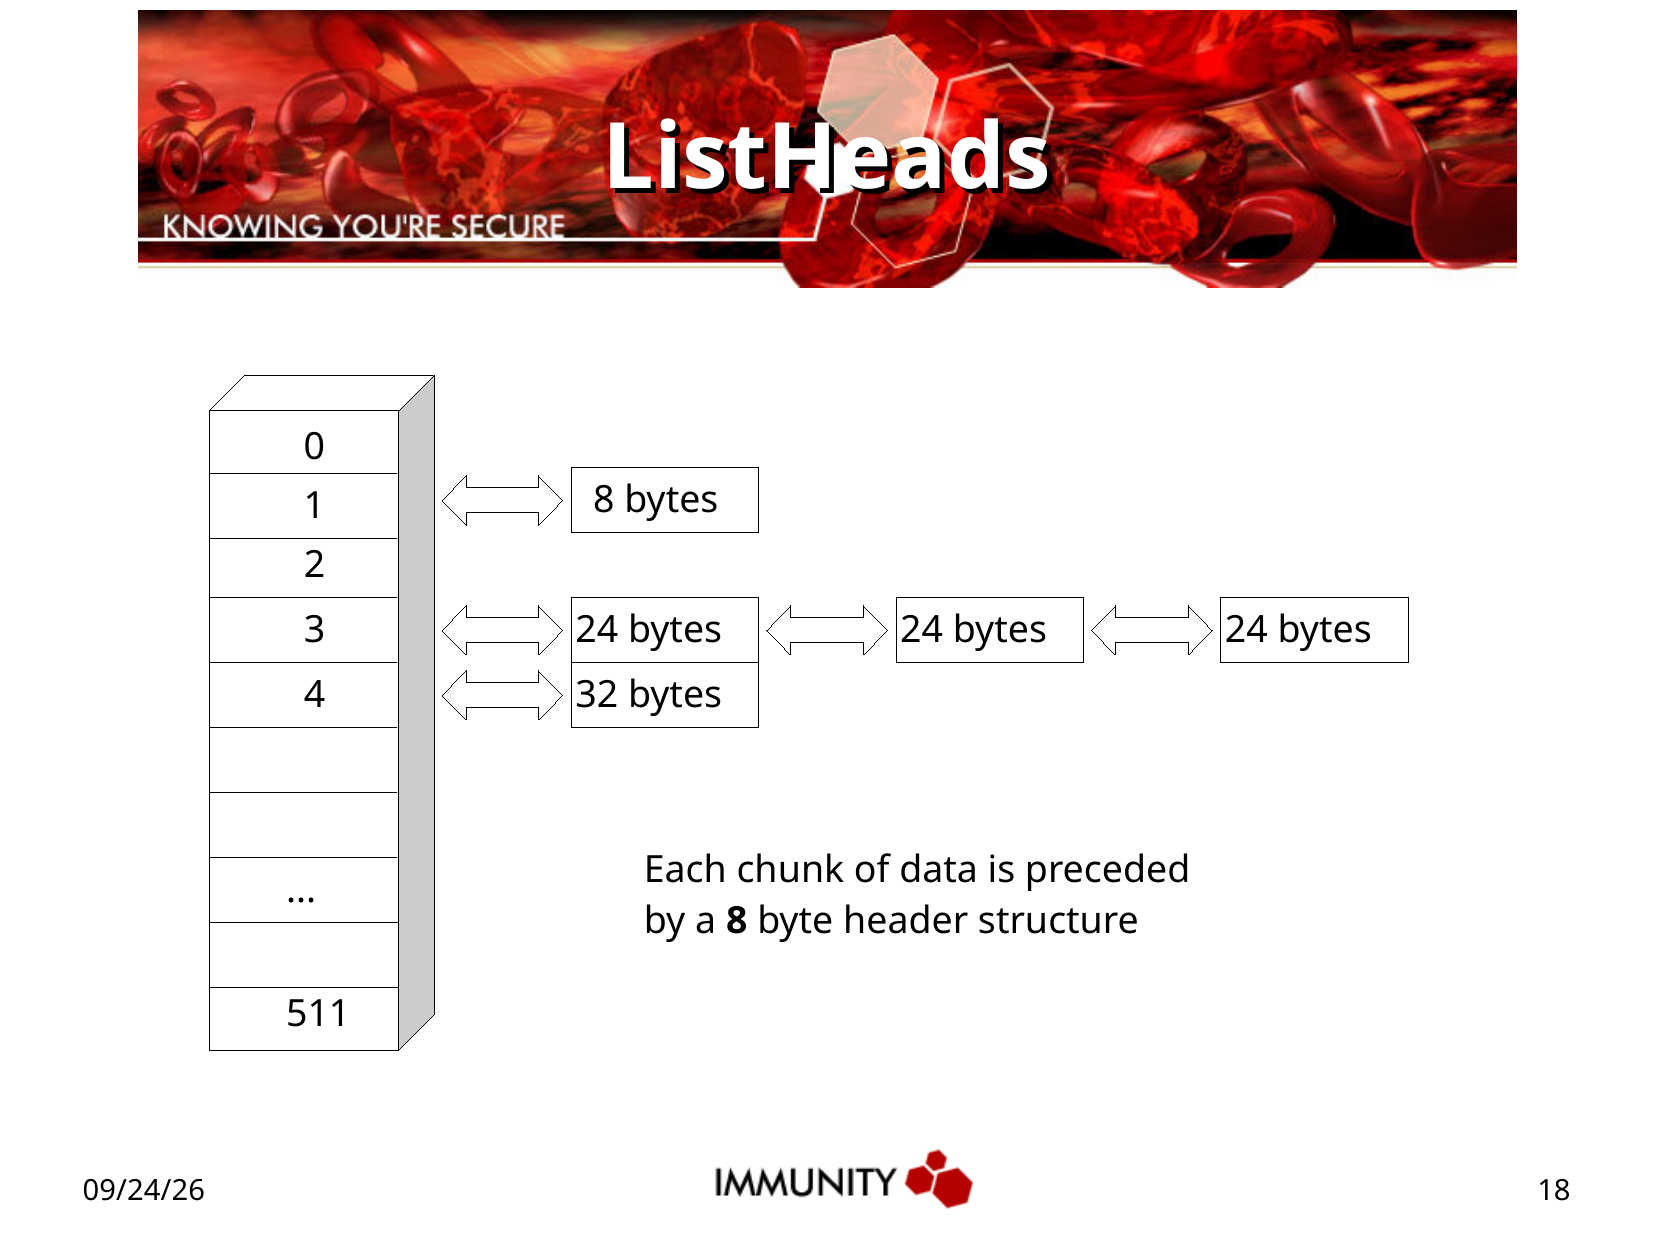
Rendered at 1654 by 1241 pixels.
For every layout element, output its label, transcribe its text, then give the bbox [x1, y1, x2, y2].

text_box [209, 539, 288, 597]
text_box [209, 474, 288, 538]
text_box [209, 663, 288, 727]
text_box 24 bytes [560, 595, 771, 660]
text_box 1 [288, 471, 332, 530]
text_box [209, 988, 271, 1051]
text_box ... [271, 855, 363, 929]
text_box 8 bytes [578, 465, 757, 539]
text_box [209, 598, 288, 662]
text_box 2 [288, 530, 348, 604]
text_box [766, 605, 888, 655]
text_box [209, 375, 435, 1051]
text_box [442, 670, 563, 720]
text_box [442, 605, 563, 655]
picture [138, 10, 1517, 49]
title ListHeads [82, 49, 1571, 257]
text_box 24 bytes [885, 595, 1096, 669]
text_box 3 [288, 595, 340, 660]
text_box 4 [288, 660, 340, 734]
text_box Each chunk of data is preceded by a 8 byte header structure [629, 834, 1325, 967]
text_box 511 [271, 979, 347, 1053]
text_box 0 [288, 412, 340, 486]
text_box 32 bytes [560, 660, 771, 734]
text_box [571, 467, 578, 533]
text_box [209, 858, 271, 922]
picture [694, 1130, 984, 1235]
text_box [1091, 605, 1213, 655]
picture [138, 257, 1517, 288]
text_box [442, 475, 563, 526]
text_box 24 bytes [1210, 595, 1420, 669]
